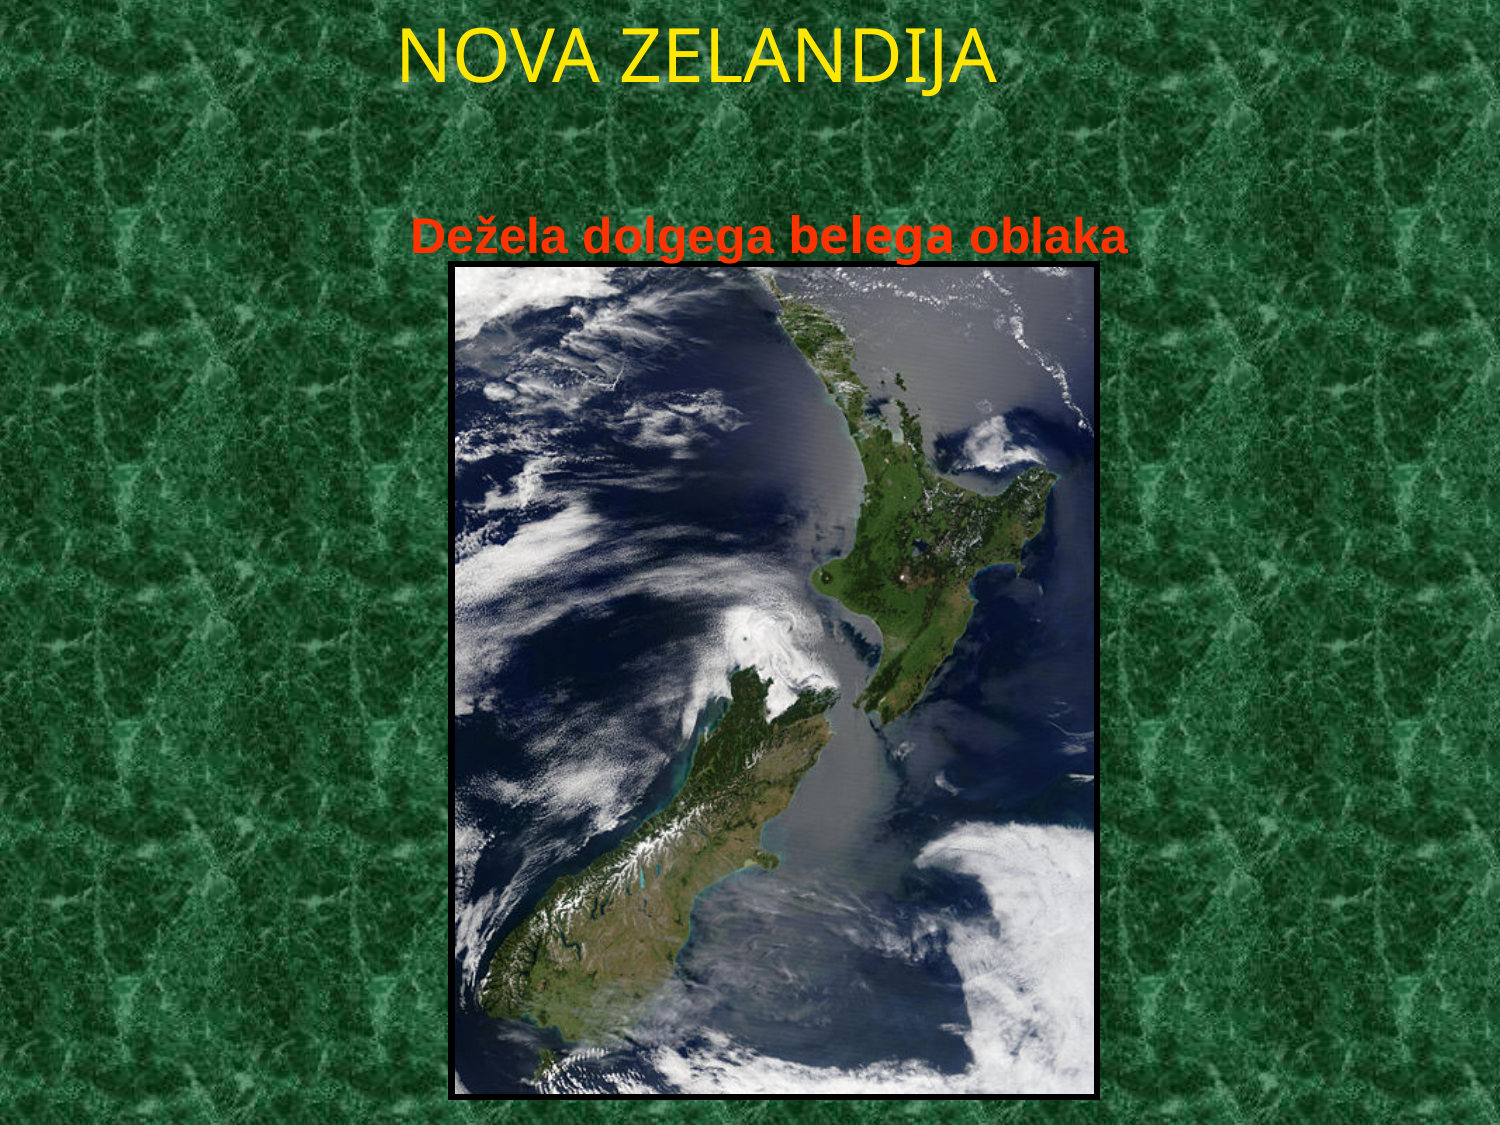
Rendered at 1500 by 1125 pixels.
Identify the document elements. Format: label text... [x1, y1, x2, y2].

text_box Dežela dolgega belega oblaka [395, 196, 1176, 272]
picture [0, 0, 1500, 1125]
text_box NOVA ZELANDIJA [312, 0, 1081, 178]
